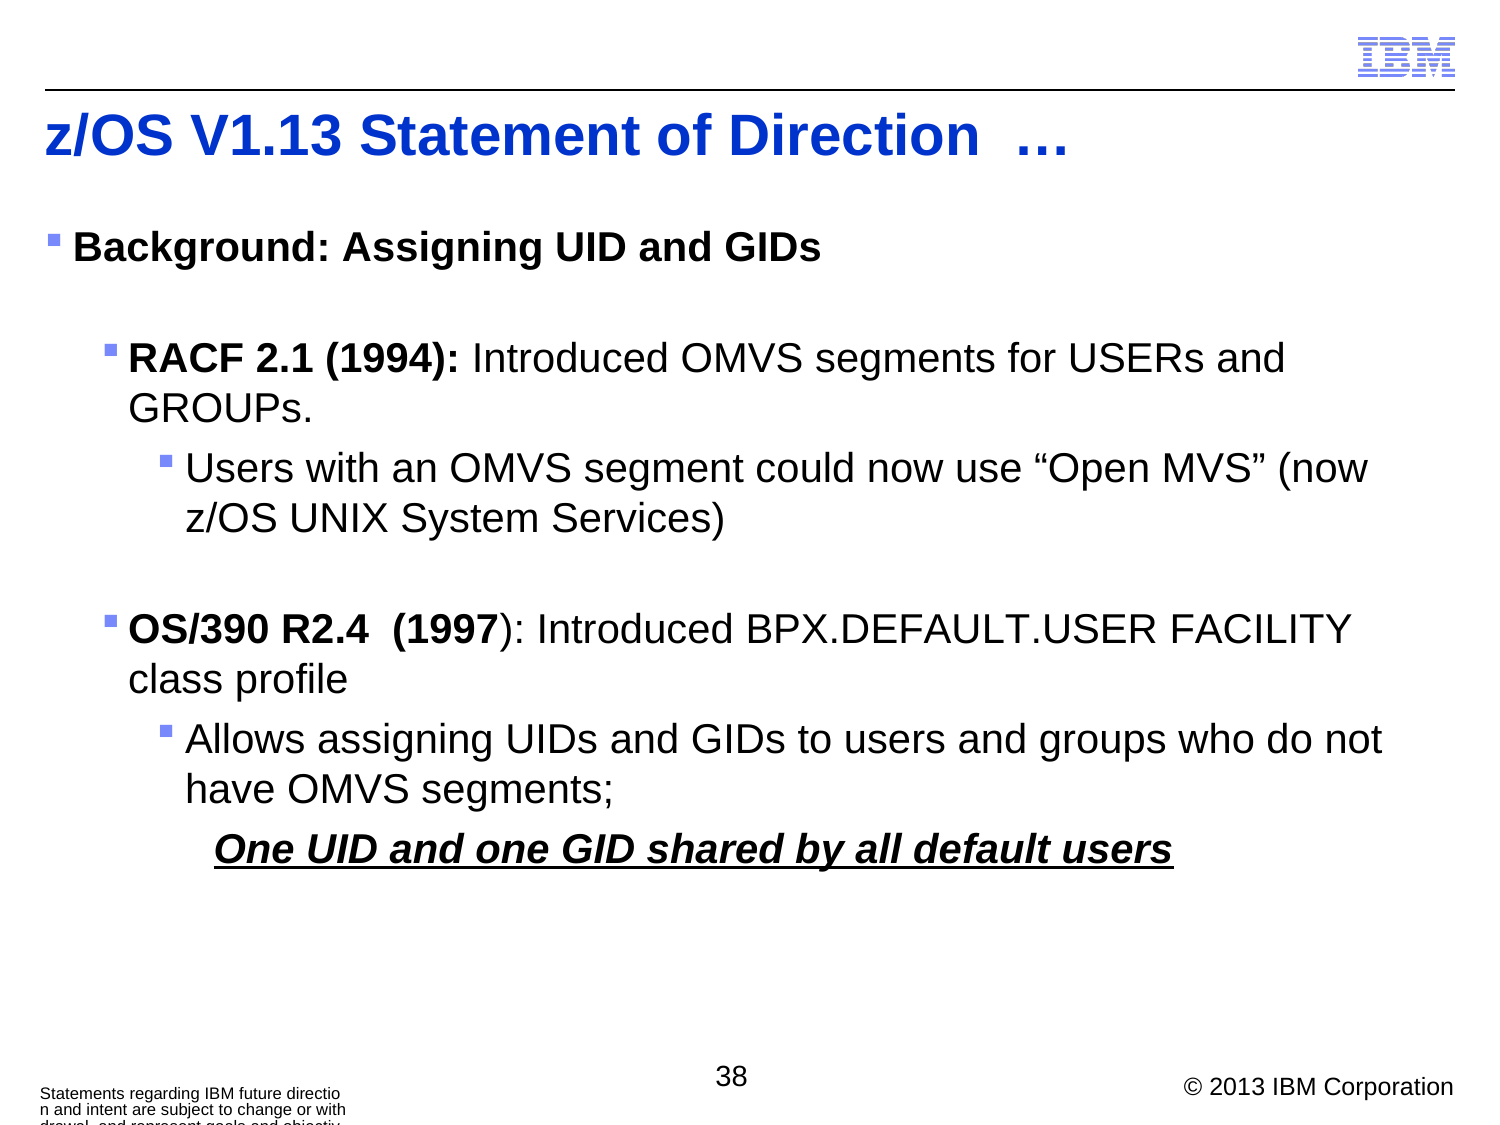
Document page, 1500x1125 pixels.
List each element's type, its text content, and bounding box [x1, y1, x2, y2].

list Background: Assigning UID and GIDs RACF 2.1 (1994): Introduced OMVS segments for USERs and GROUPs. Users with an OMVS segment could now use “Open MVS” (now z/OS UNIX System Services) OS/390 R2.4 (1997): Introduced BPX.DEFAULT.USER FACILITY class profile Allows assigning UIDs and GIDs to users and groups who do not have OMVS segments; One UID and one GID shared by all default users [29, 212, 1438, 1043]
picture [1358, 37, 1455, 77]
title z/OS V1.13 Statement of Direction … [29, 97, 1463, 176]
